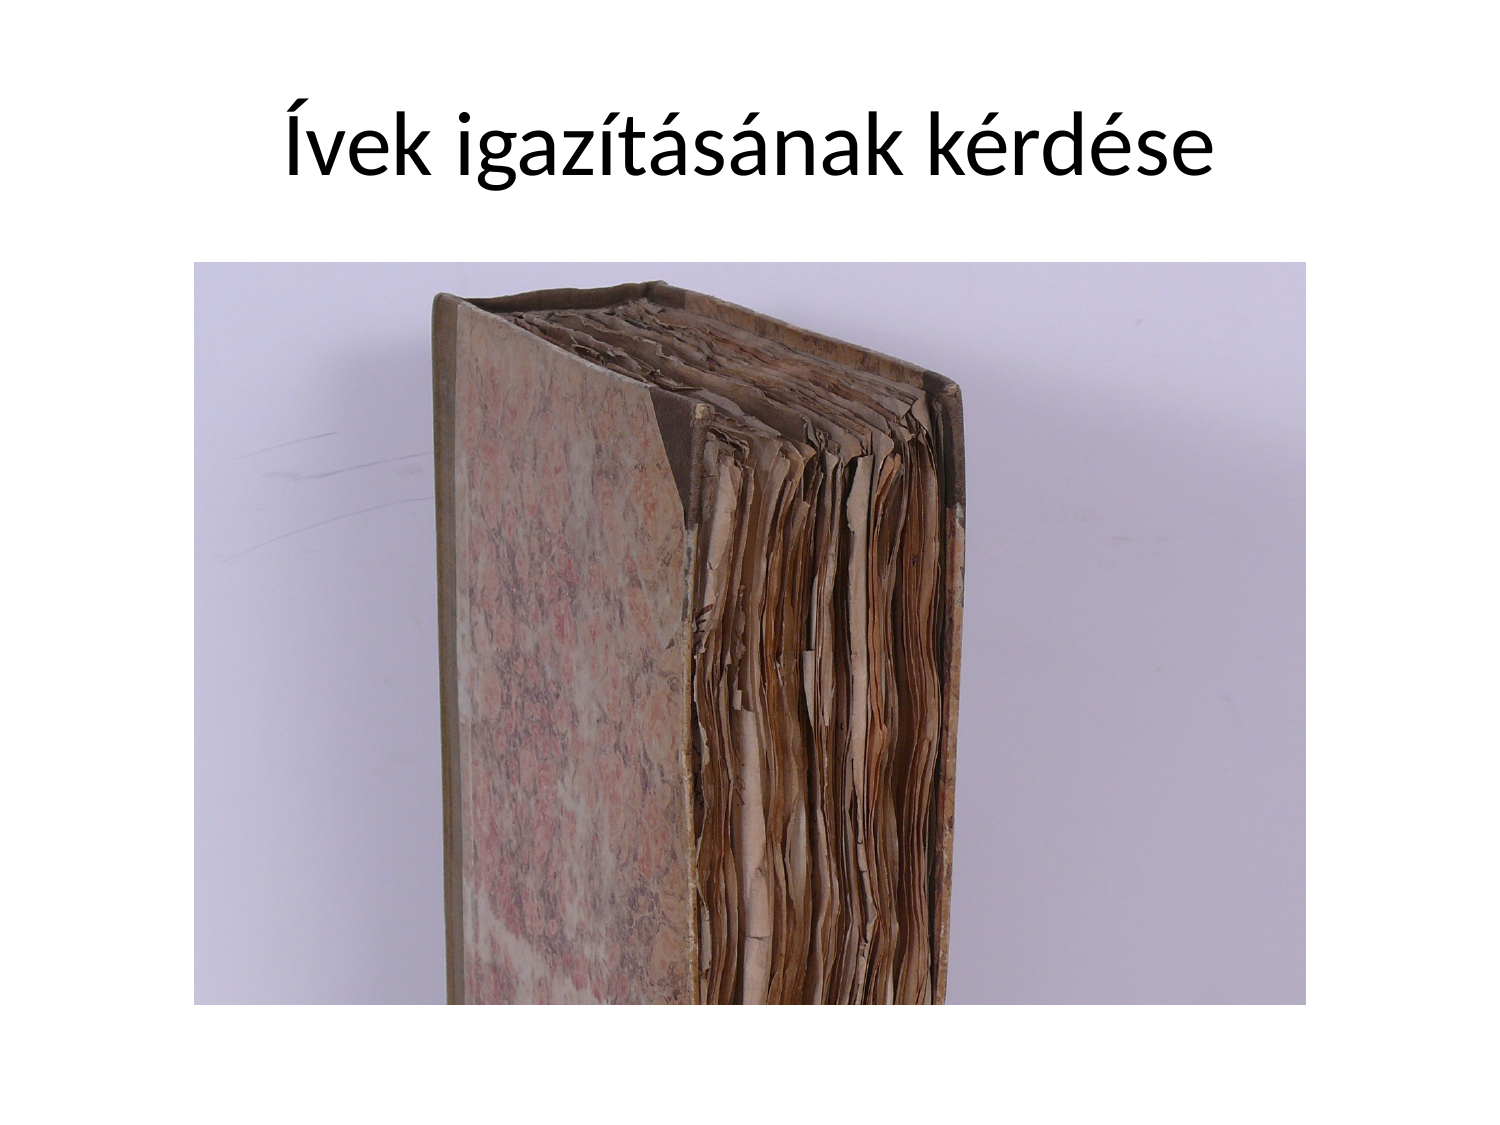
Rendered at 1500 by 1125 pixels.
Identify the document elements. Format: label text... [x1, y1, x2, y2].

picture [194, 262, 1306, 1005]
title Ívek igazításának kérdése [75, 45, 1426, 233]
